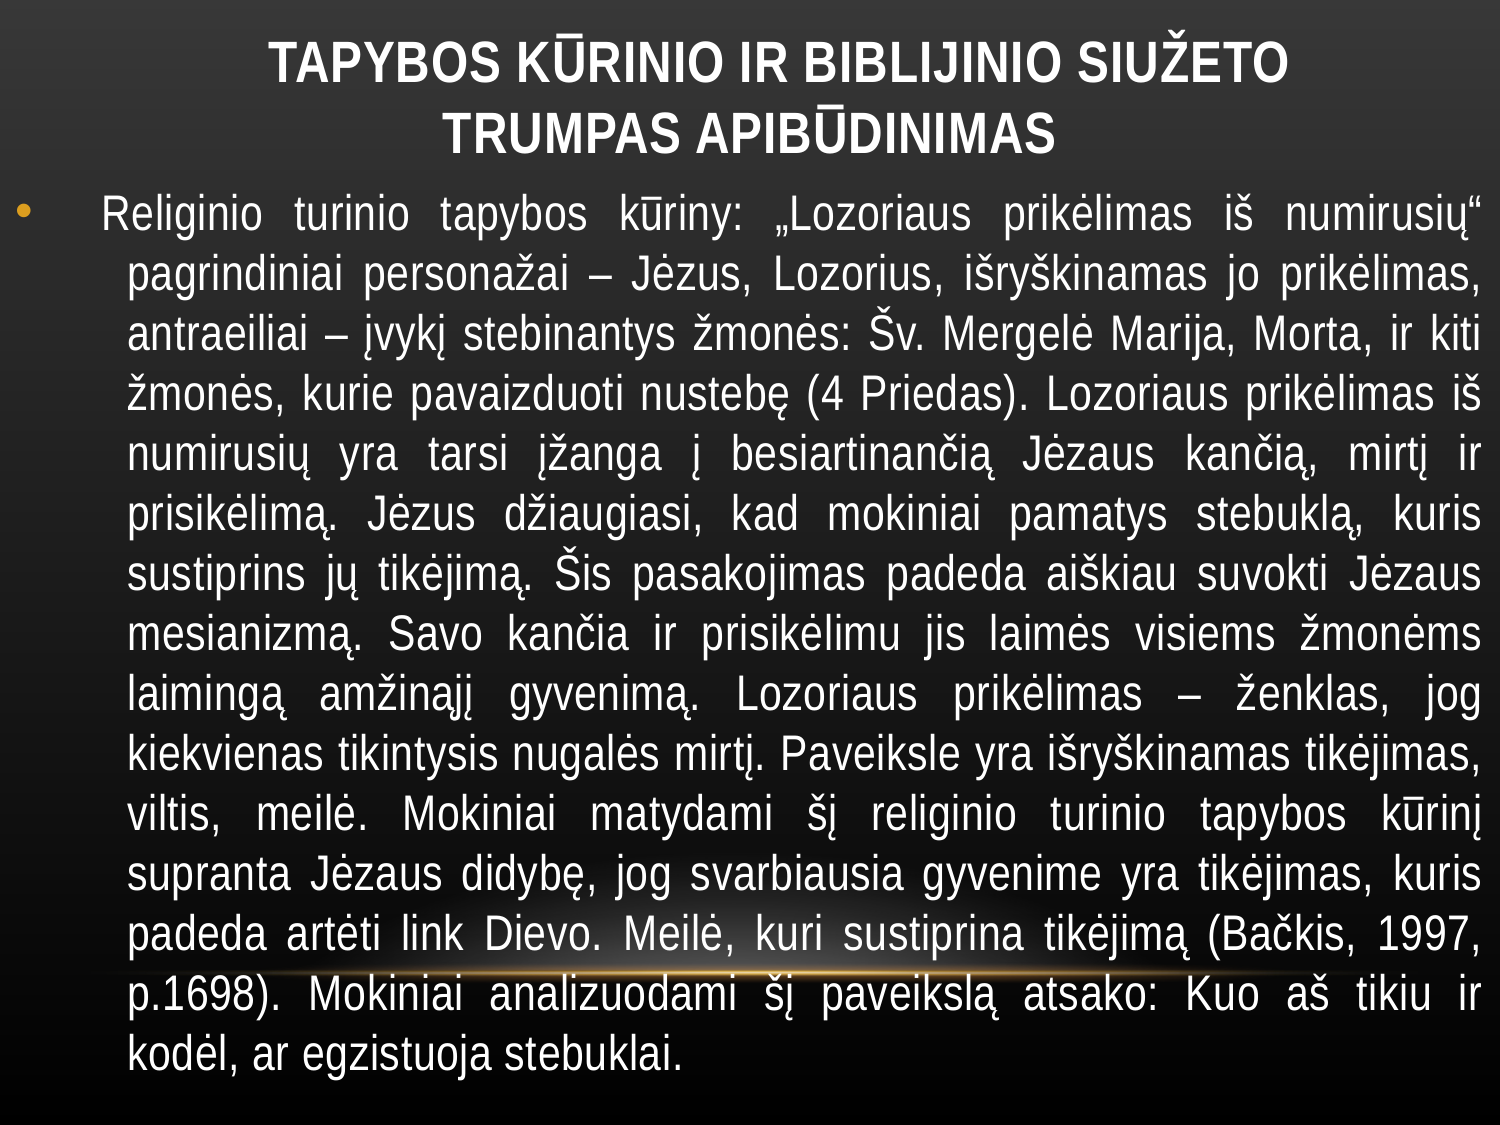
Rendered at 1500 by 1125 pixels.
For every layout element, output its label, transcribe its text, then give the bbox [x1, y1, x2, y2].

list Religinio turinio tapybos kūriny: „Lozoriaus prikėlimas iš numirusių“ pagrindiniai personažai – Jėzus, Lozorius, išryškinamas jo prikėlimas, antraeiliai – įvykį stebinantys žmonės: Šv. Mergelė Marija, Morta, ir kiti žmonės, kurie pavaizduoti nustebę (4 Priedas). Lozoriaus prikėlimas iš numirusių yra tarsi įžanga į besiartinančią Jėzaus kančią, mirtį ir prisikėlimą. Jėzus džiaugiasi, kad mokiniai pamatys stebuklą, kuris sustiprins jų tikėjimą. Šis pasakojimas padeda aiškiau suvokti Jėzaus mesianizmą. Savo kančia ir prisikėlimu jis laimės visiems žmonėms laimingą amžinąjį gyvenimą. Lozoriaus prikėlimas – ženklas, jog kiekvienas tikintysis nugalės mirtį. Paveiksle yra išryškinamas tikėjimas, viltis, meilė. Mokiniai matydami šį religinio turinio tapybos kūrinį supranta Jėzaus didybę, jog svarbiausia gyvenime yra tikėjimas, kuris padeda artėti link Dievo. Meilė, kuri sustiprina tikėjimą (Bačkis, 1997, p.1698). Mokiniai analizuodami šį paveikslą atsako: Kuo aš tikiu ir kodėl, ar egzistuoja stebuklai. [0, 172, 1500, 1125]
title Tapybos kūrinio ir biblijinio siužeto trumpas apibūdinimas [0, 0, 1500, 172]
